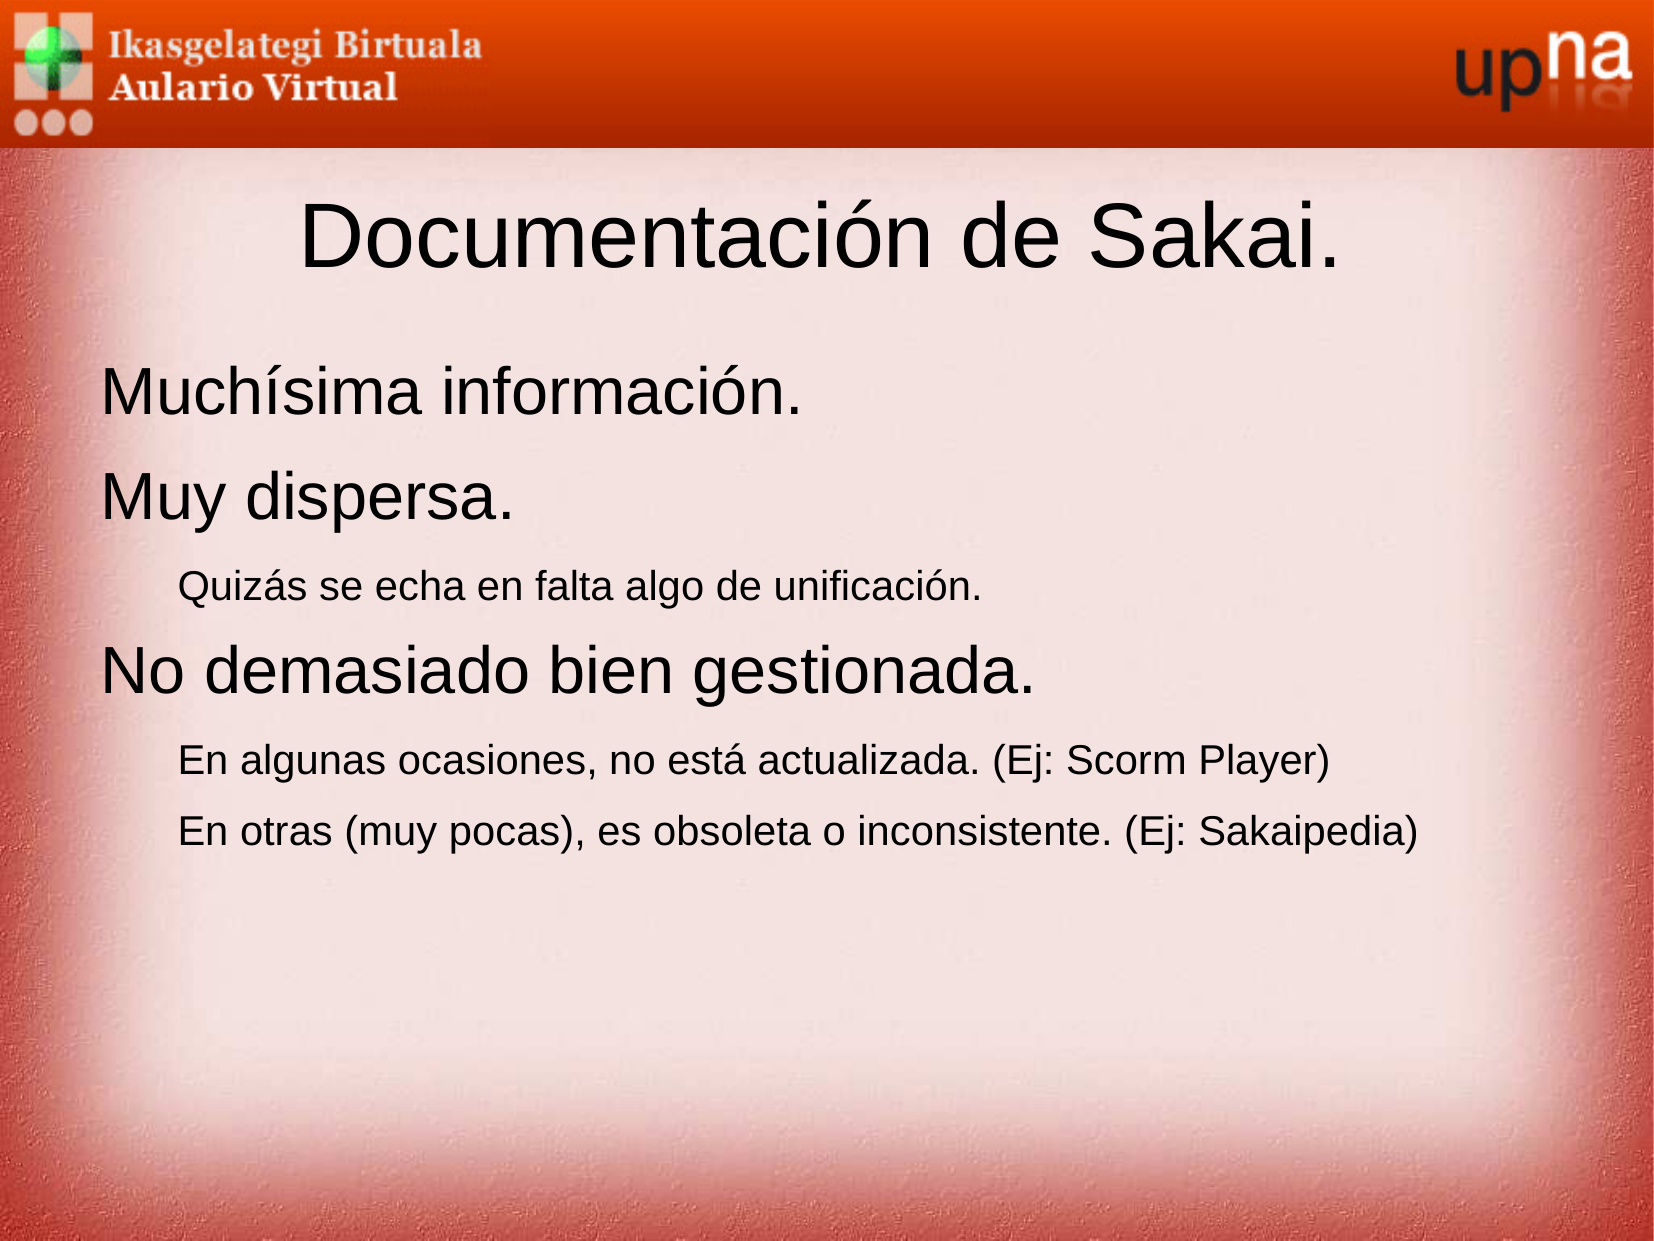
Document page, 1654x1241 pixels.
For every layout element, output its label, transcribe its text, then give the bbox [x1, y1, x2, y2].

list Muchísima información. Muy dispersa. Quizás se echa en falta algo de unificación. No demasiado bien gestionada. En algunas ocasiones, no está actualizada. (Ej: Scorm Player) En otras (muy pocas), es obsoleta o inconsistente. (Ej: Sakaipedia) [83, 354, 1572, 1095]
title Documentación de Sakai. [77, 147, 1565, 325]
picture [0, 0, 1654, 1241]
